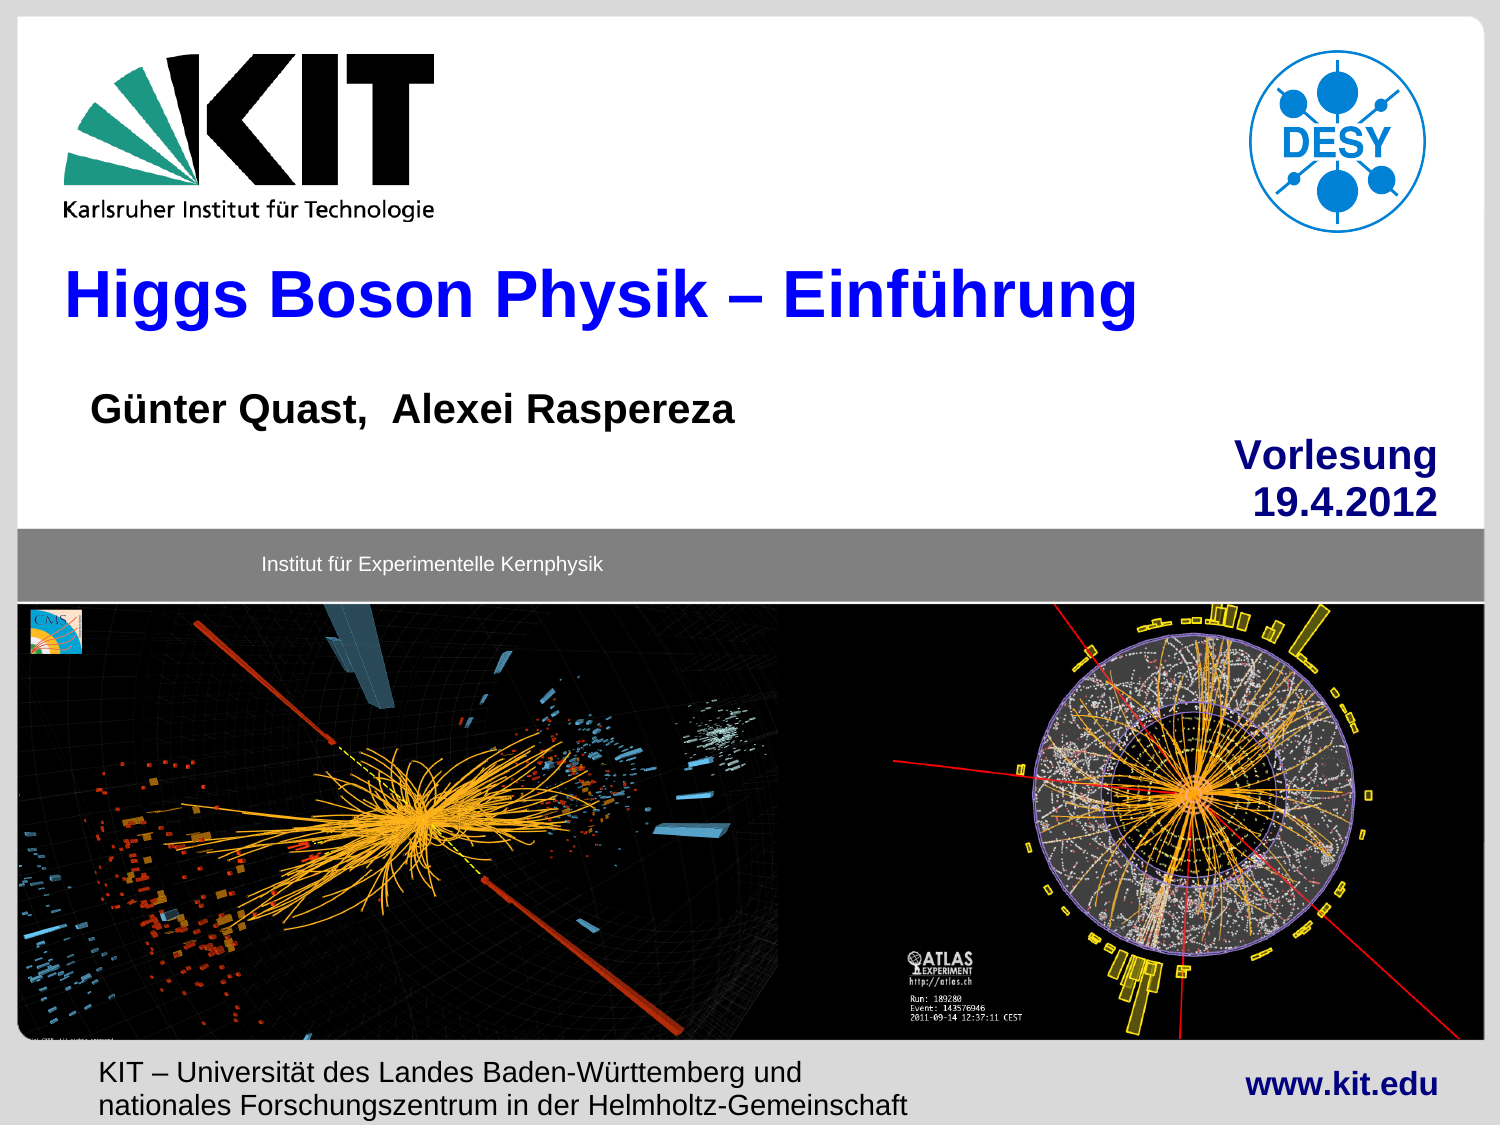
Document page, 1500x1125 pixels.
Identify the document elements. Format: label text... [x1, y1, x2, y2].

text_box Günter Quast, Alexei Raspereza Vorlesung 19.4.2012 [65, 385, 1439, 488]
picture [0, 0, 1500, 1125]
text_box Higgs Boson Physik – Einführung [64, 267, 1442, 386]
